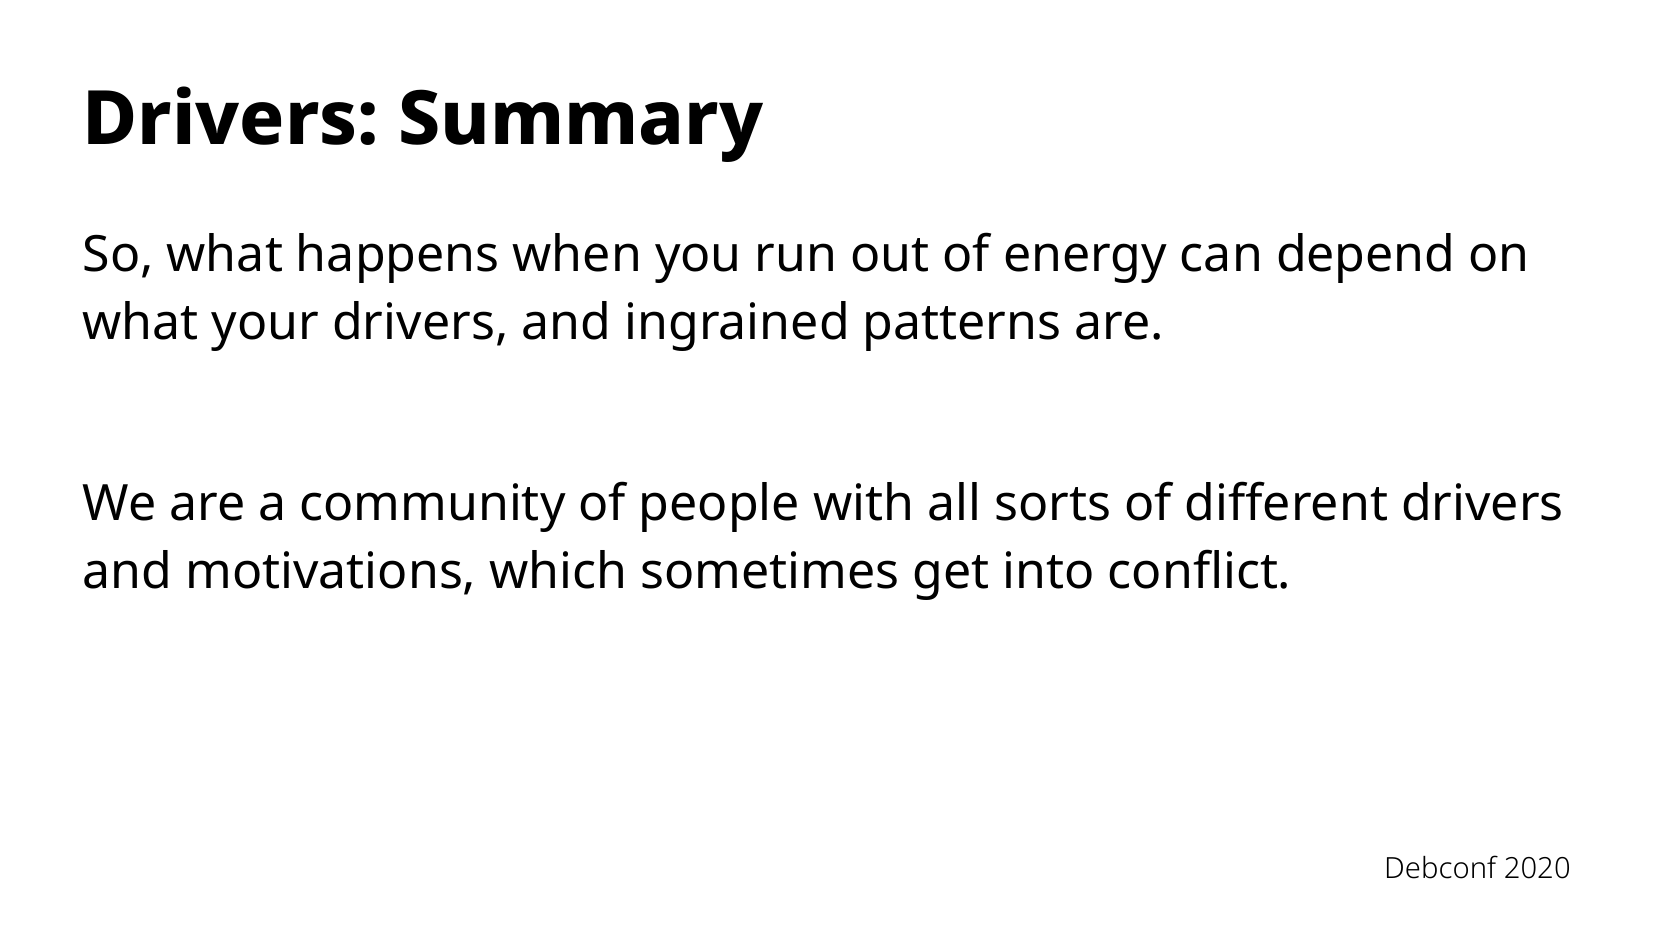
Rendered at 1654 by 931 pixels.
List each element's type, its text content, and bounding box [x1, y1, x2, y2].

title Drivers: Summary [82, 37, 1571, 193]
list So, what happens when you run out of energy can depend on what your drivers, and ingrained patterns are. We are a community of people with all sorts of different drivers and motivations, which sometimes get into conflict. [82, 217, 1571, 758]
